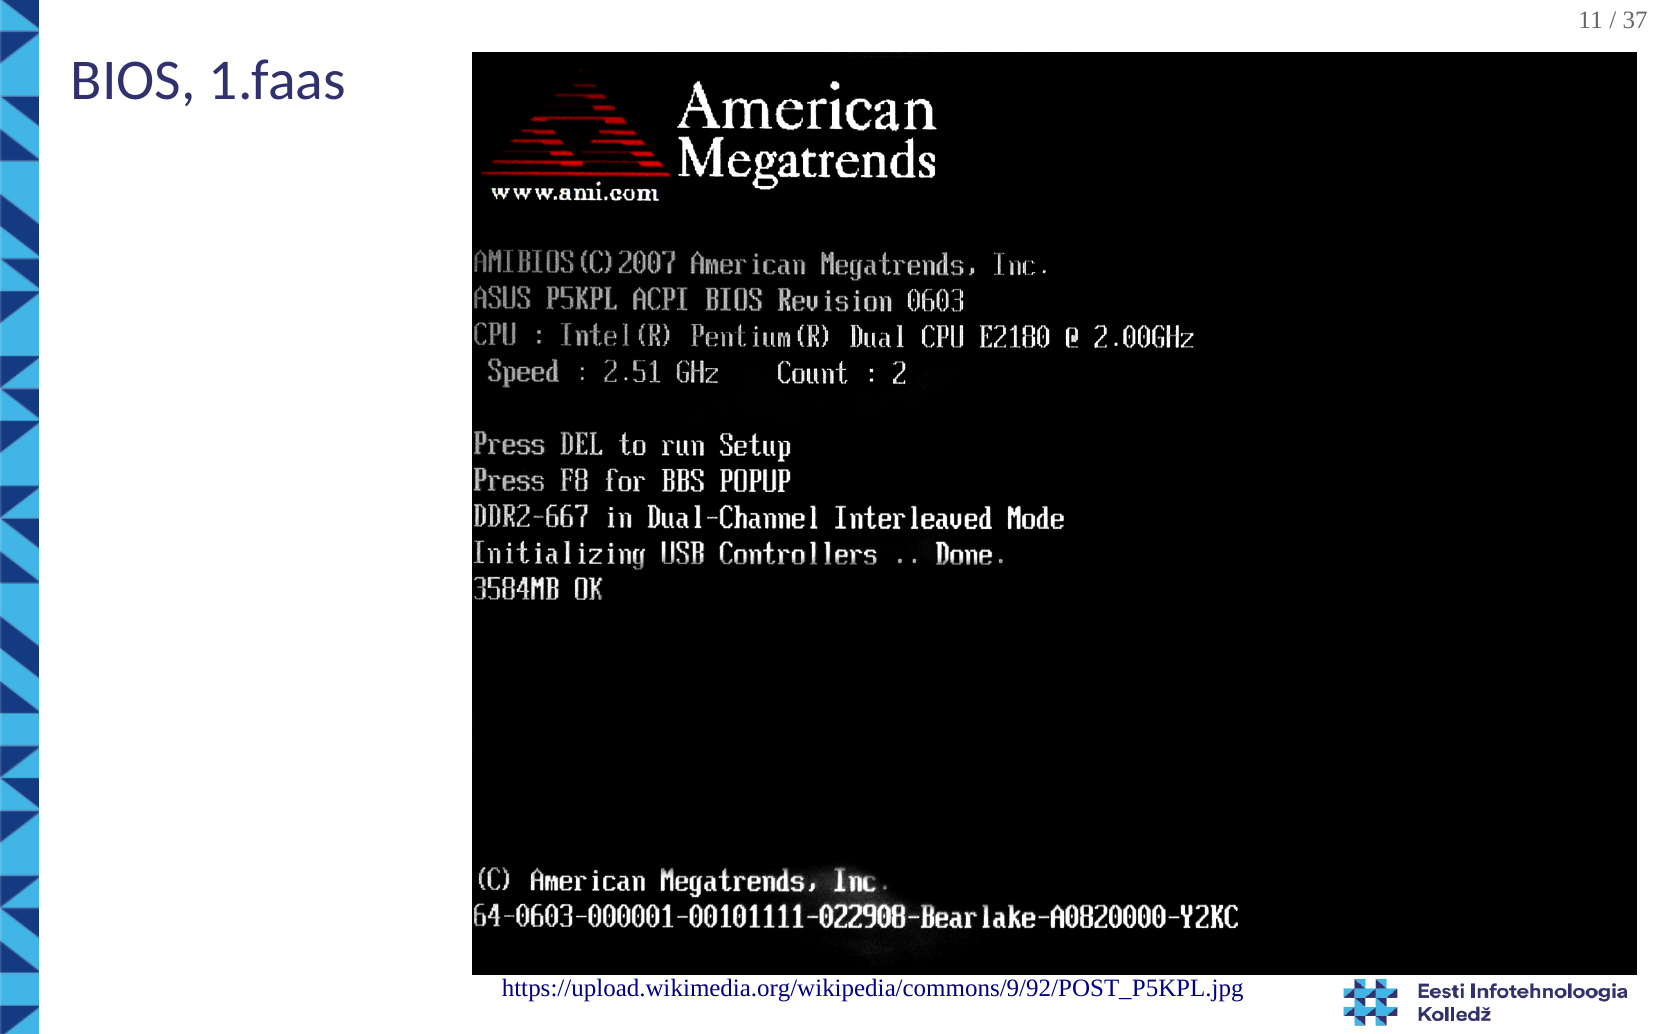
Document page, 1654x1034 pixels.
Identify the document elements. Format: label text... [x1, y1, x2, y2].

title BIOS, 1.faas [70, 41, 1630, 130]
picture [472, 52, 1637, 975]
text_box https://upload.wikimedia.org/wikipedia/commons/9/92/POST_P5KPL.jpg [501, 974, 1270, 1003]
